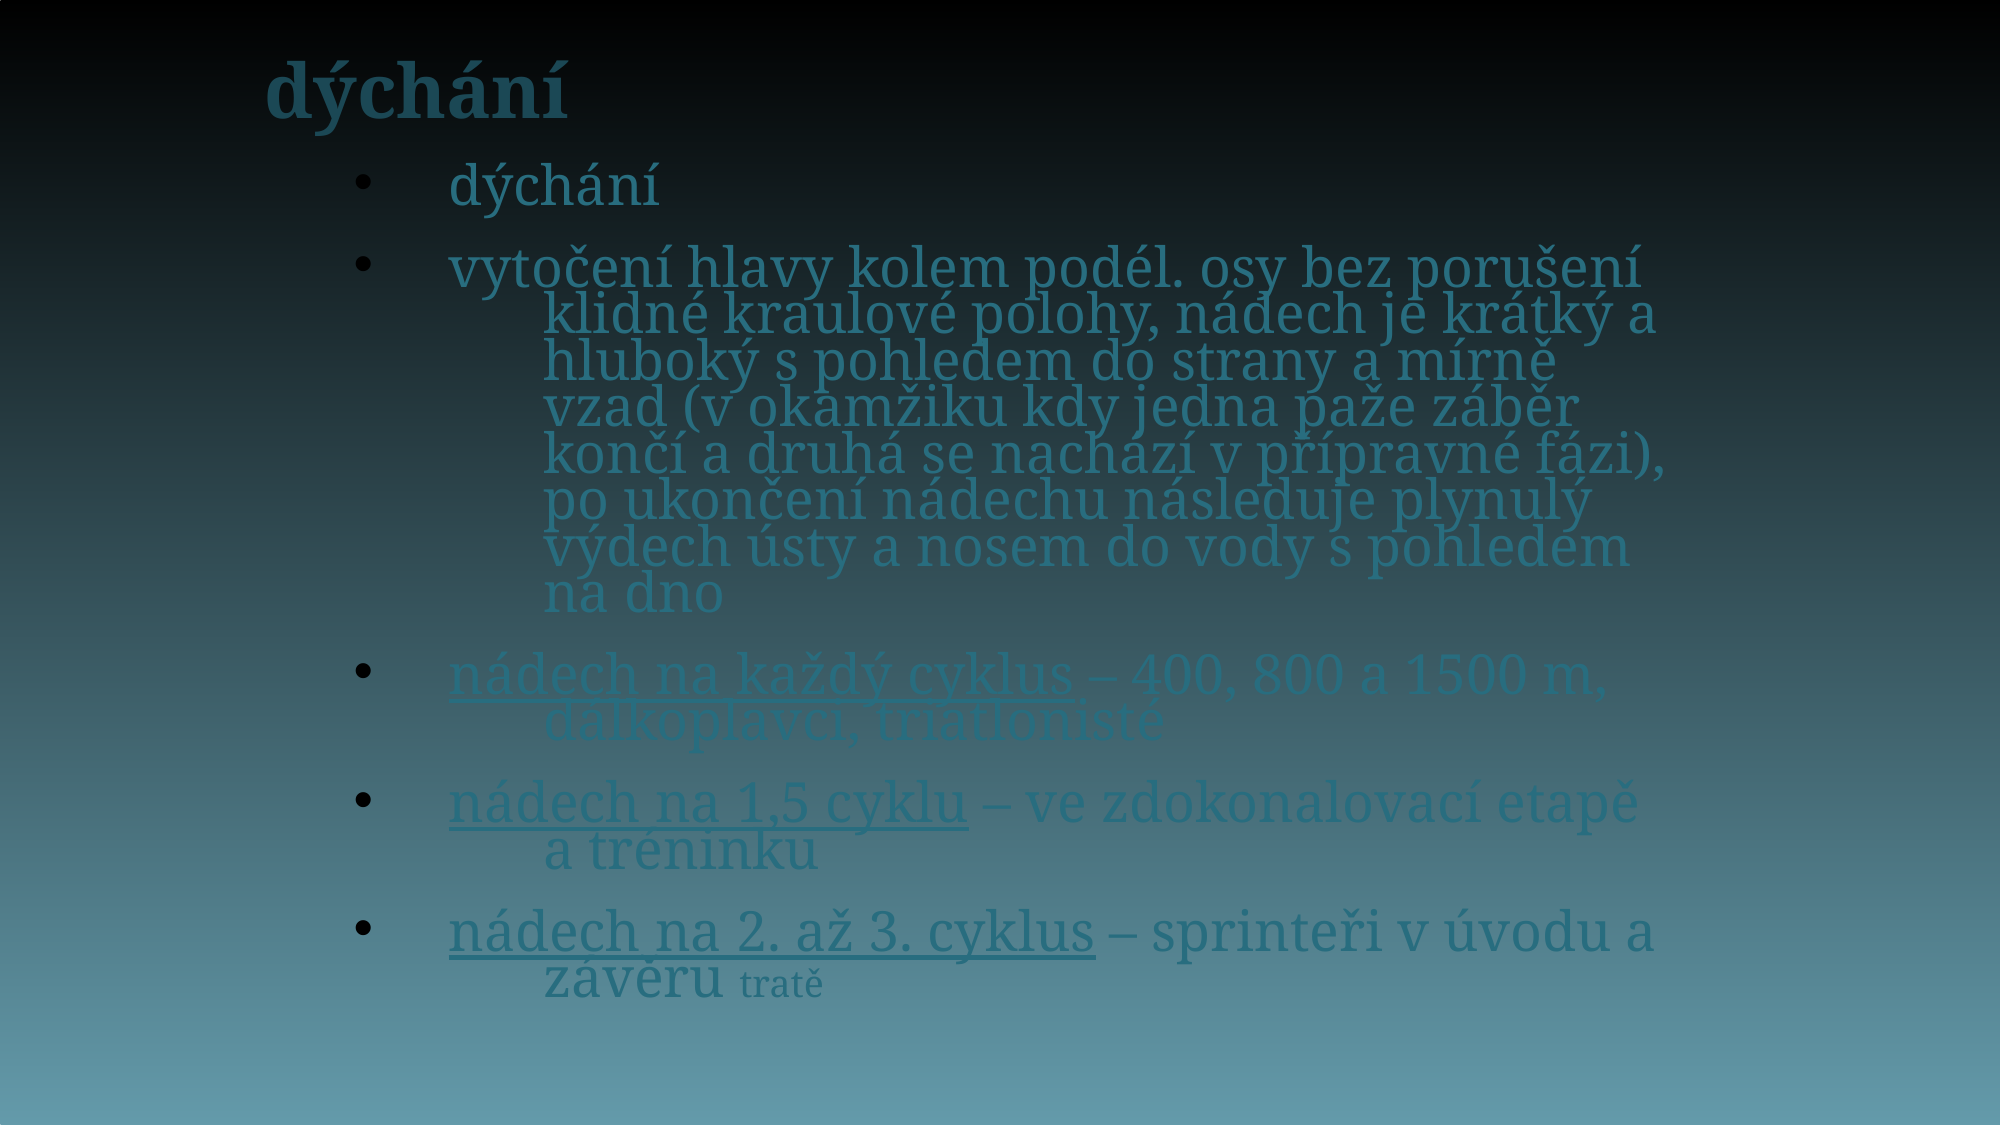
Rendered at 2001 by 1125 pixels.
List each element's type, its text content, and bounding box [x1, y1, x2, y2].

list dýchání vytočení hlavy kolem podél. osy bez porušení klidné kraulové polohy, nádech je krátký a hluboký s pohledem do strany a mírně vzad (v okamžiku kdy jedna paže záběr končí a druhá se nachází v přípravné fázi), po ukončení nádechu následuje plynulý výdech ústy a nosem do vody s pohledem na dno nádech na každý cyklus – 400, 800 a 1500 m, dálkoplavci, triatlonisté nádech na 1,5 cyklu – ve zdokonalovací etapě a tréninku nádech na 2. až 3. cyklus – sprinteři v úvodu a závěru tratě [338, 160, 1689, 1024]
title dýchání [249, 45, 1600, 233]
